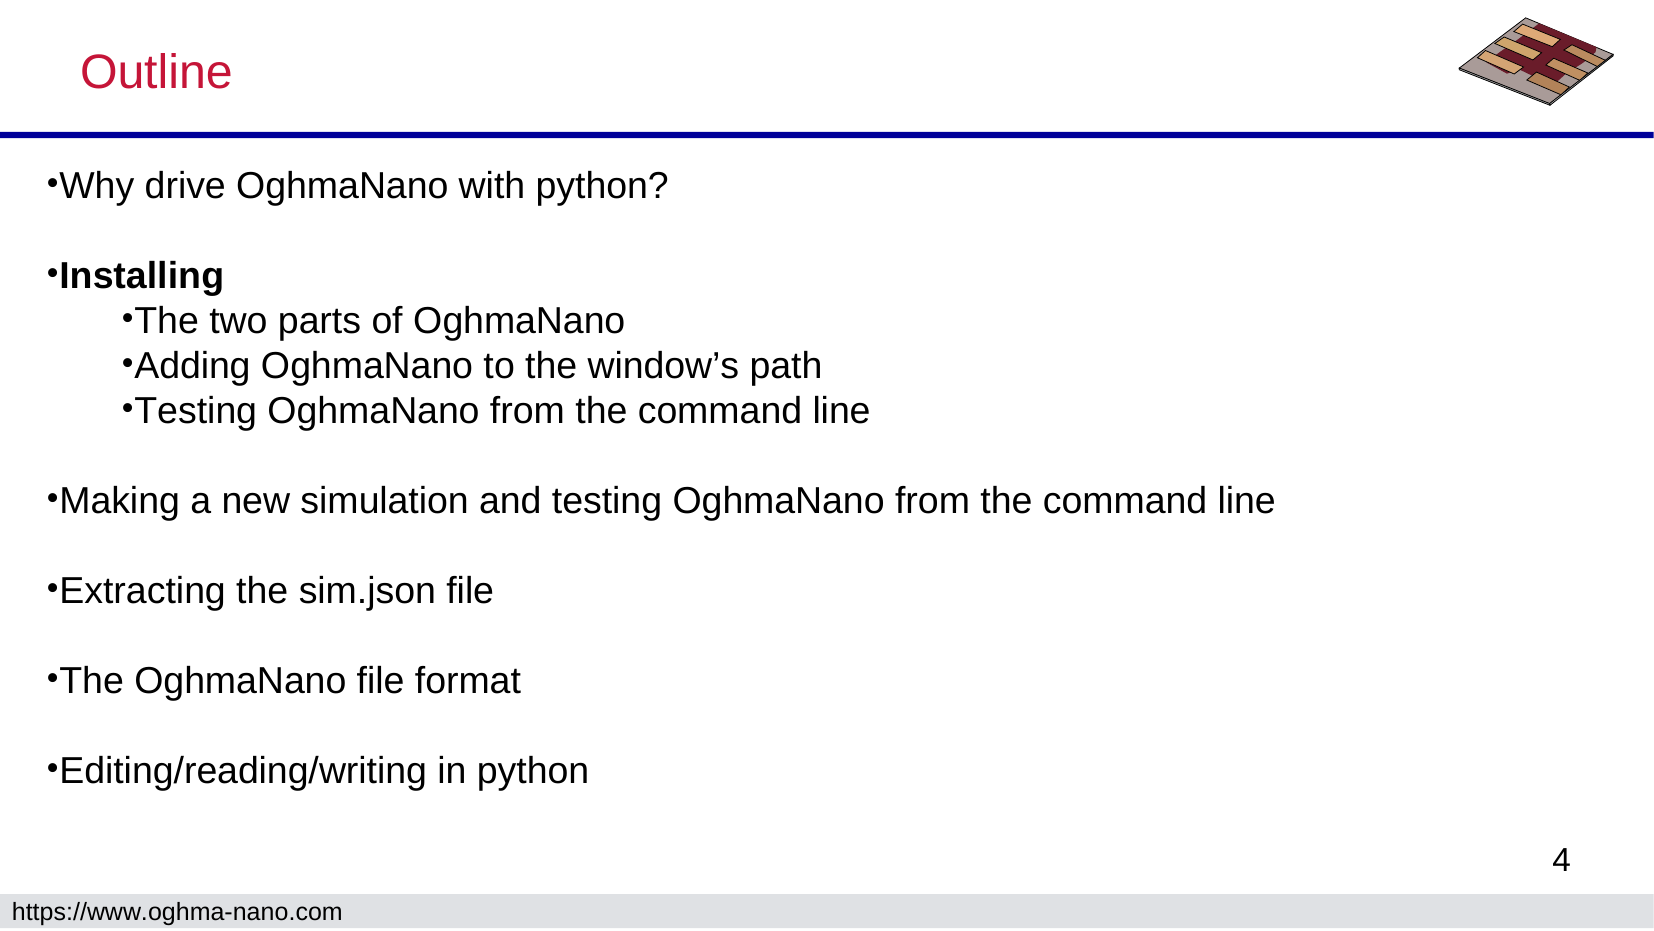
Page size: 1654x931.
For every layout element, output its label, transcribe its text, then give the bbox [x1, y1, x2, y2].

text_box <number> [1537, 831, 1654, 890]
title Outline [65, 28, 1430, 116]
text_box Why drive OghmaNano with python? Installing The two parts of OghmaNano Adding OghmaNano to the window’s path Testing OghmaNano from the command line Making a new simulation and testing OghmaNano from the command line Extracting the sim.json file The OghmaNano file format Editing/reading/writing in python [31, 153, 1590, 857]
